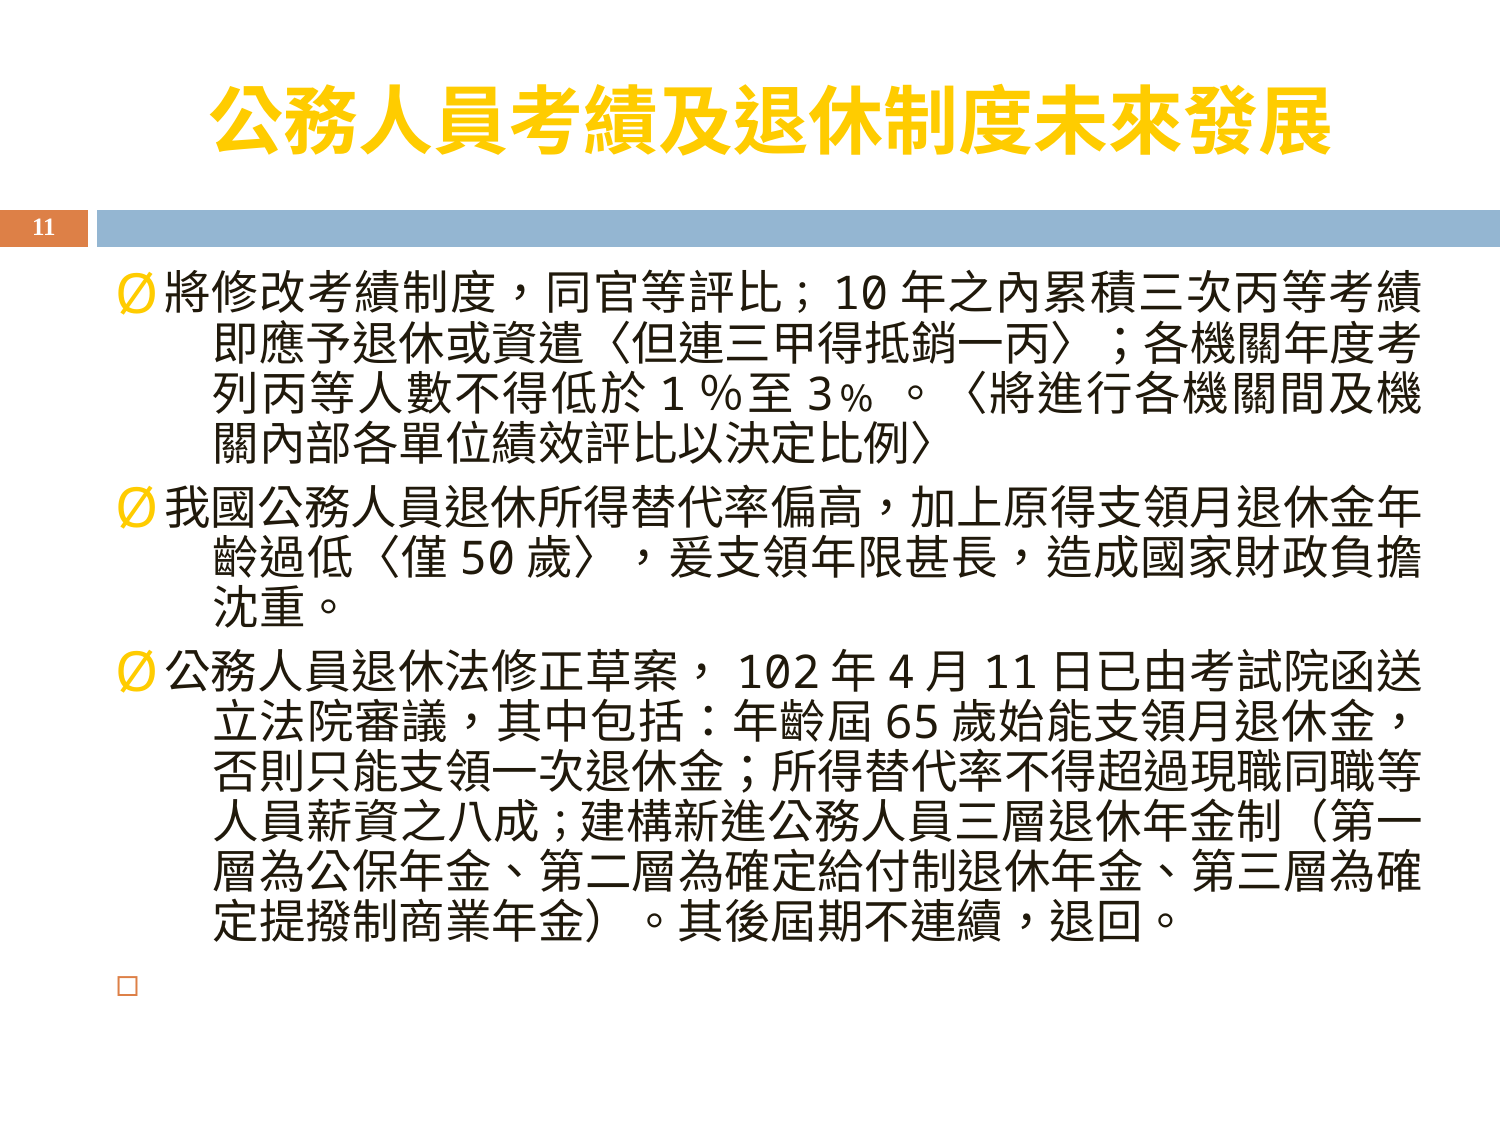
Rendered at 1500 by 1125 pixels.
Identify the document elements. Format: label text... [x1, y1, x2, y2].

title 公務人員考績及退休制度未來發展 [100, 37, 1438, 201]
text_box 10 [0, 208, 88, 249]
list 將修改考績制度，同官等評比；10年之內累積三次丙等考績即應予退休或資遣〈但連三甲得抵銷一丙〉；各機關年度考列丙等人數不得低於1％至3﹪。〈將進行各機關間及機關內部各單位績效評比以決定比例〉 我國公務人員退休所得替代率偏高，加上原得支領月退休金年齡過低〈僅50歲〉，爰支領年限甚長，造成國家財政負擔沈重。 公務人員退休法修正草案，102年4月11日已由考試院函送立法院審議，其中包括：年齡屆65歲始能支領月退休金，否則只能支領一次退休金；所得替代率不得超過現職同職等人員薪資之八成；建構新進公務人員三層退休年金制（第一層為公保年金、第二層為確定給付制退休年金、第三層為確定提撥制商業年金）。其後屆期不連續，退回。 [100, 262, 1438, 1000]
